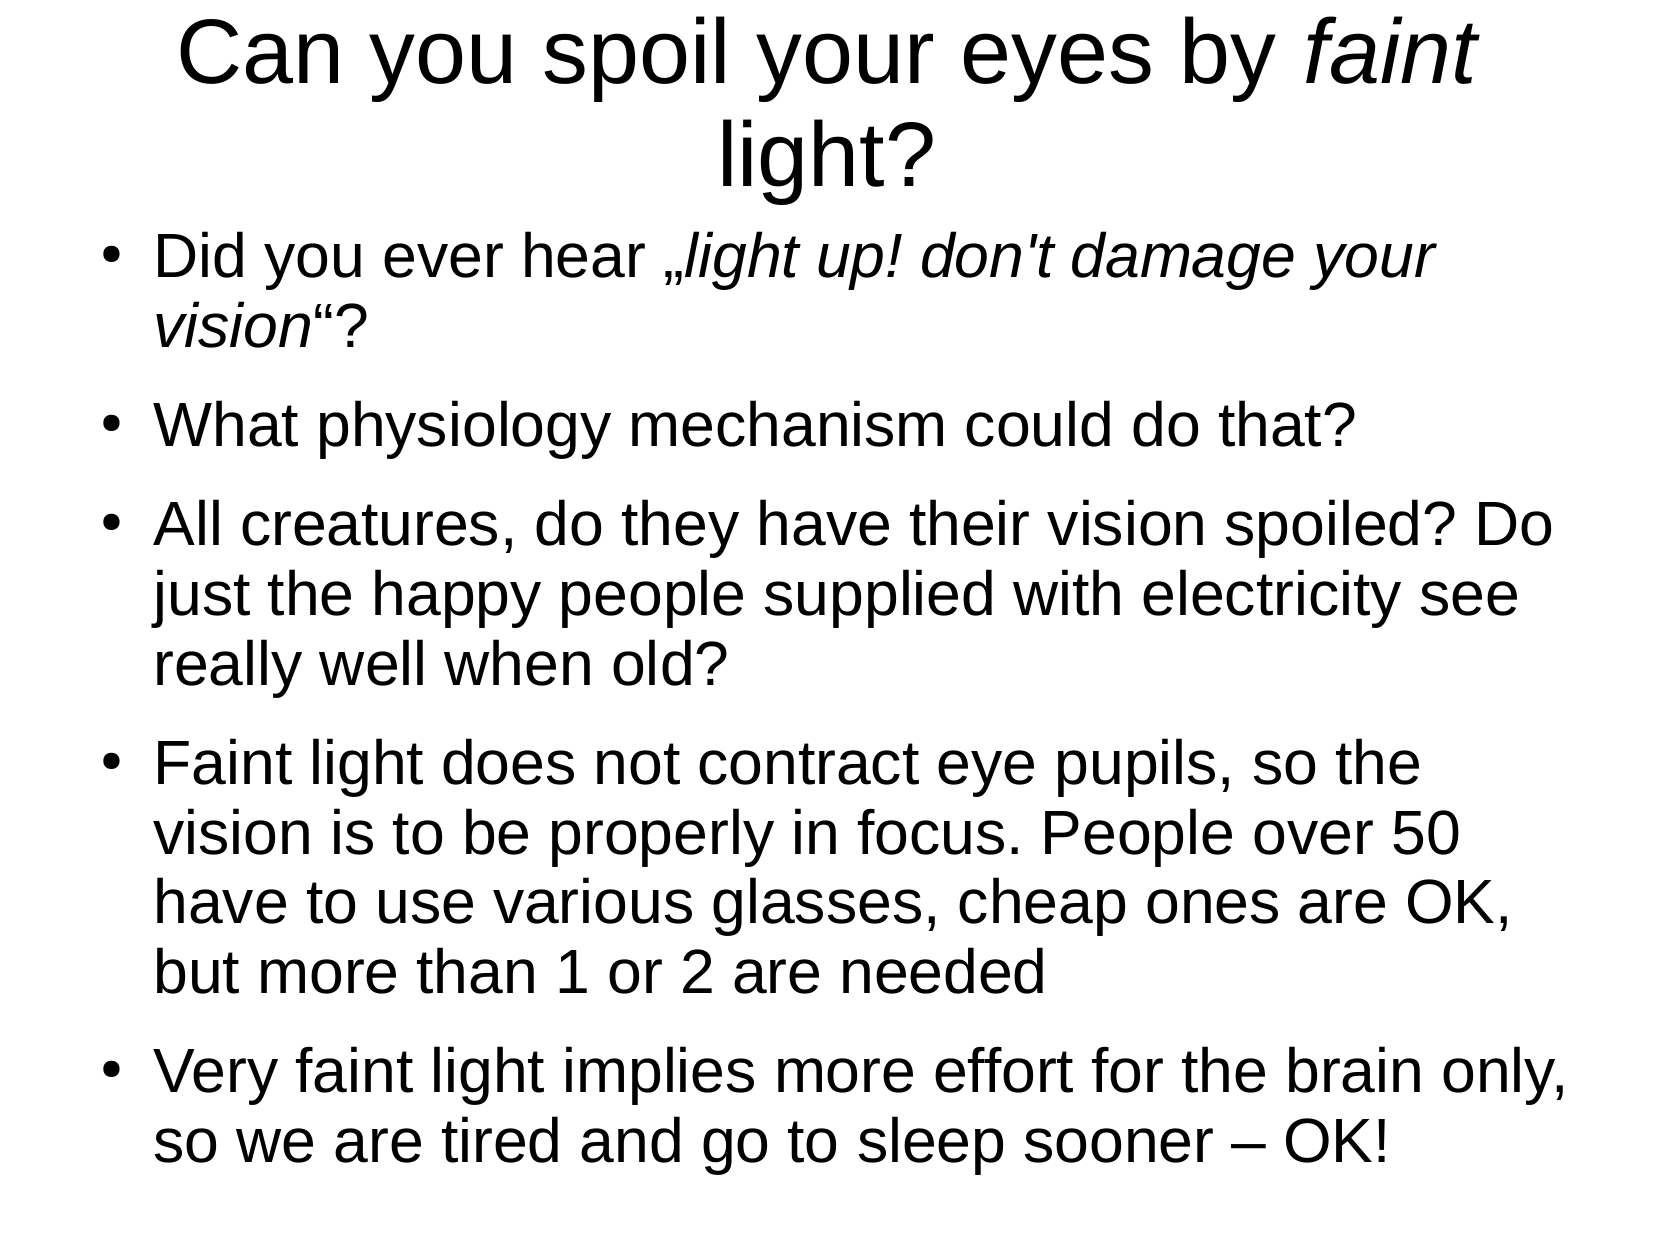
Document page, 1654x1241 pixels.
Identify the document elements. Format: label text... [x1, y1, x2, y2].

list Did you ever hear „light up! don't damage your vision“? What physiology mechanism could do that? All creatures, do they have their vision spoiled? Do just the happy people supplied with electricity see really well when old? Faint light does not contract eye pupils, so the vision is to be properly in focus. People over 50 have to use various glasses, cheap ones are OK, but more than 1 or 2 are needed Very faint light implies more effort for the brain only, so we are tired and go to sleep sooner – OK! [82, 220, 1571, 1177]
title Can you spoil your eyes by faint light? [82, 0, 1571, 208]
